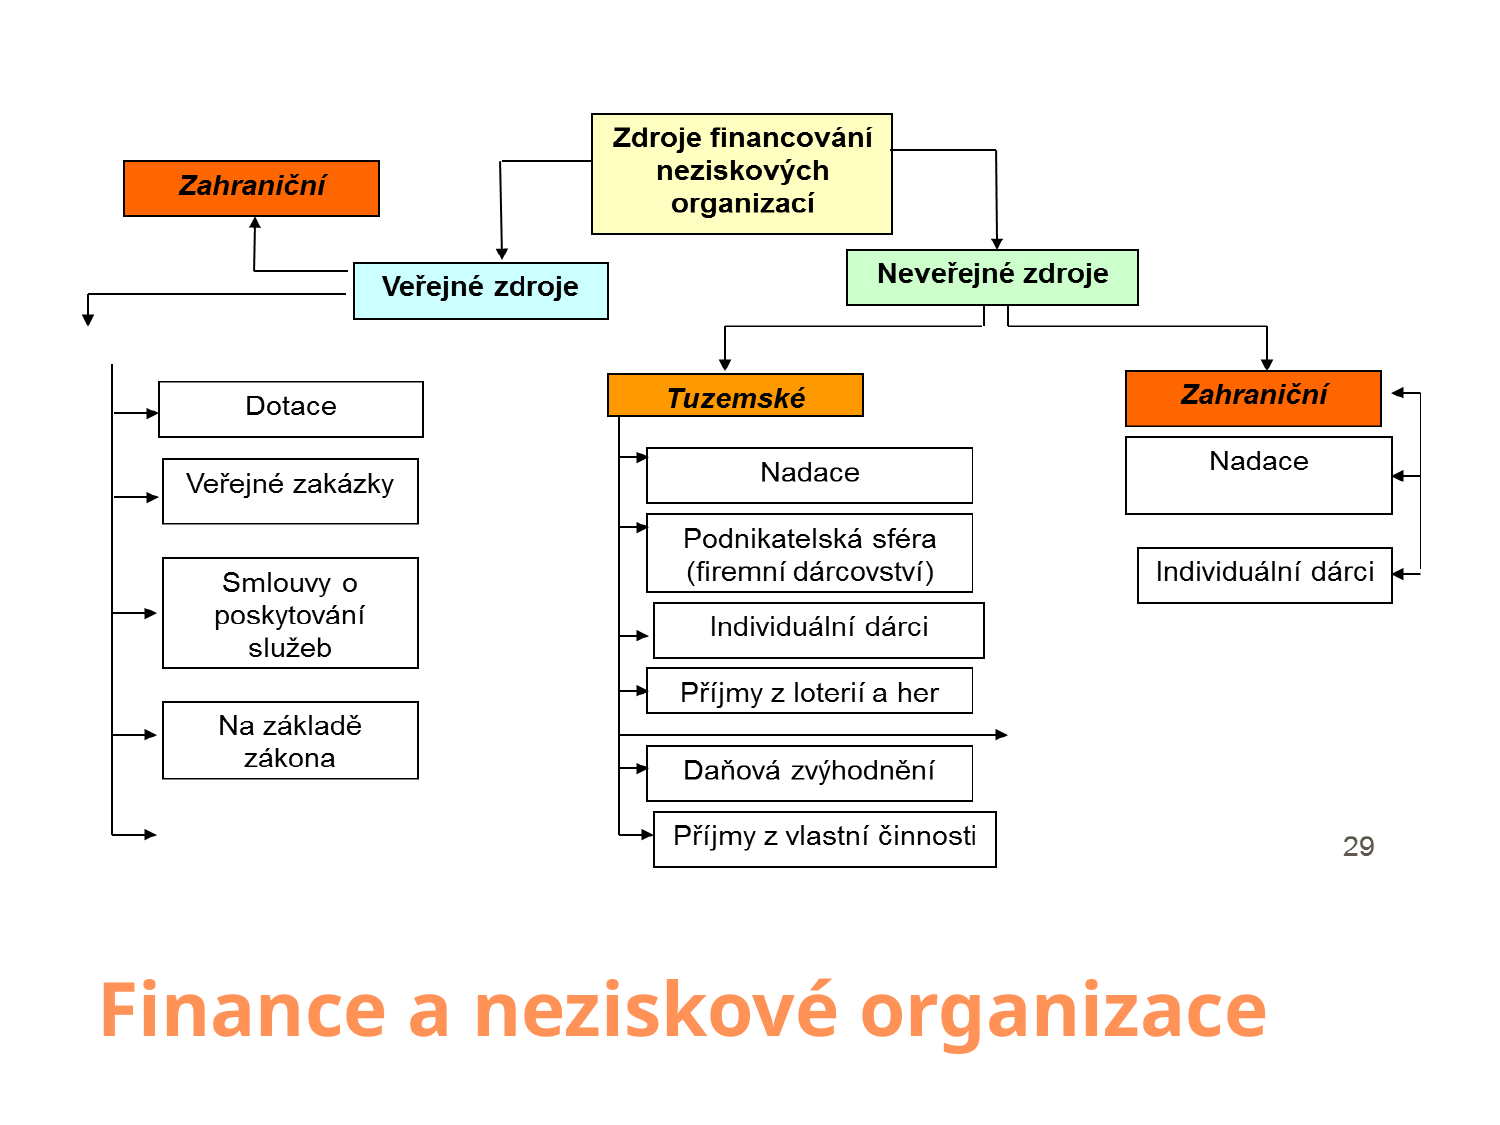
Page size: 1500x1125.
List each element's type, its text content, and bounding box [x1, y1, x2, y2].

picture [75, 113, 1421, 879]
title Finance a neziskové organizace [82, 952, 1388, 1059]
